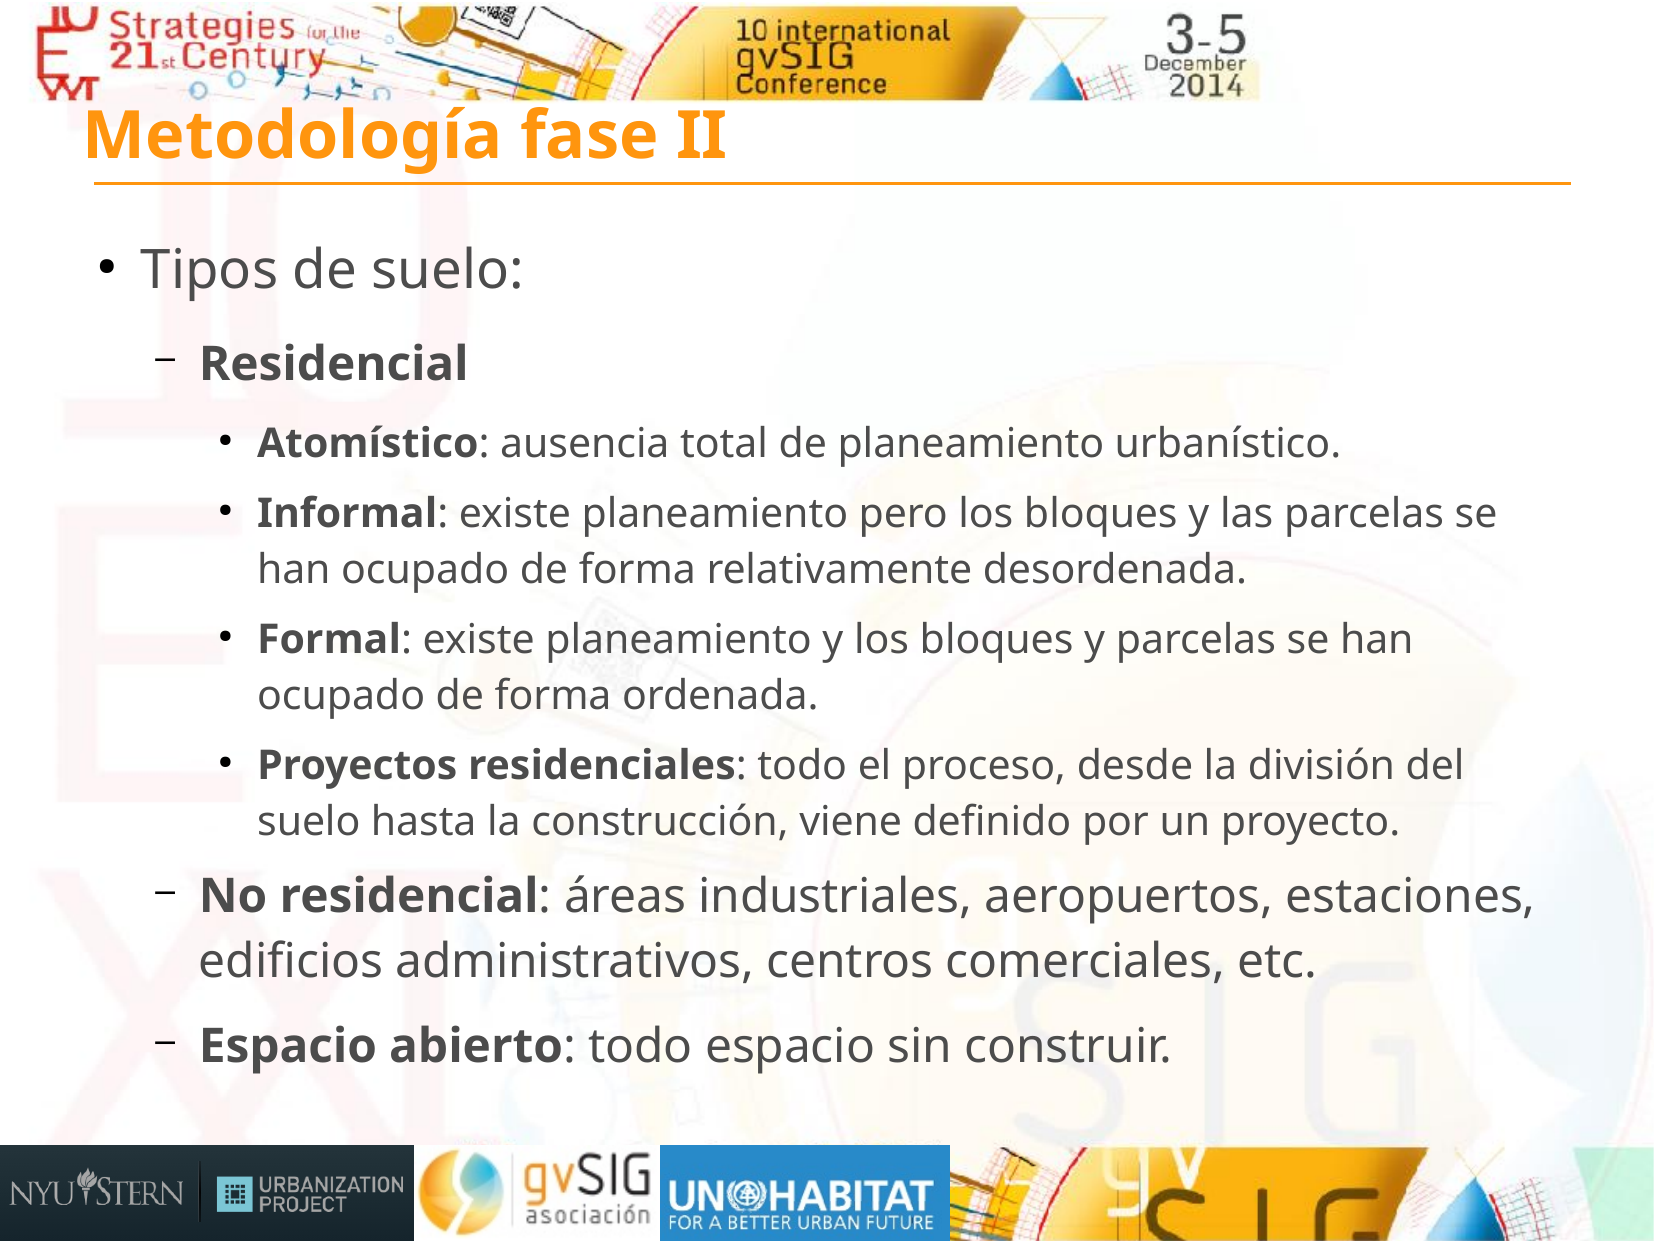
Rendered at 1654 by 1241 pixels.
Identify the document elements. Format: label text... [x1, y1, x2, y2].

title Metodología fase II [82, 88, 1571, 178]
picture [0, 2, 1654, 1241]
list Tipos de suelo: Residencial Atomístico: ausencia total de planeamiento urbanístico. Informal: existe planeamiento pero los bloques y las parcelas se han ocupado de forma relativamente desordenada. Formal: existe planeamiento y los bloques y parcelas se han ocupado de forma ordenada. Proyectos residenciales: todo el proceso, desde la división del suelo hasta la construcción, viene definido por un proyecto. No residencial: áreas industriales, aeropuertos, estaciones, edificios administrativos, centros comerciales, etc. Espacio abierto: todo espacio sin construir. [82, 230, 1565, 1093]
